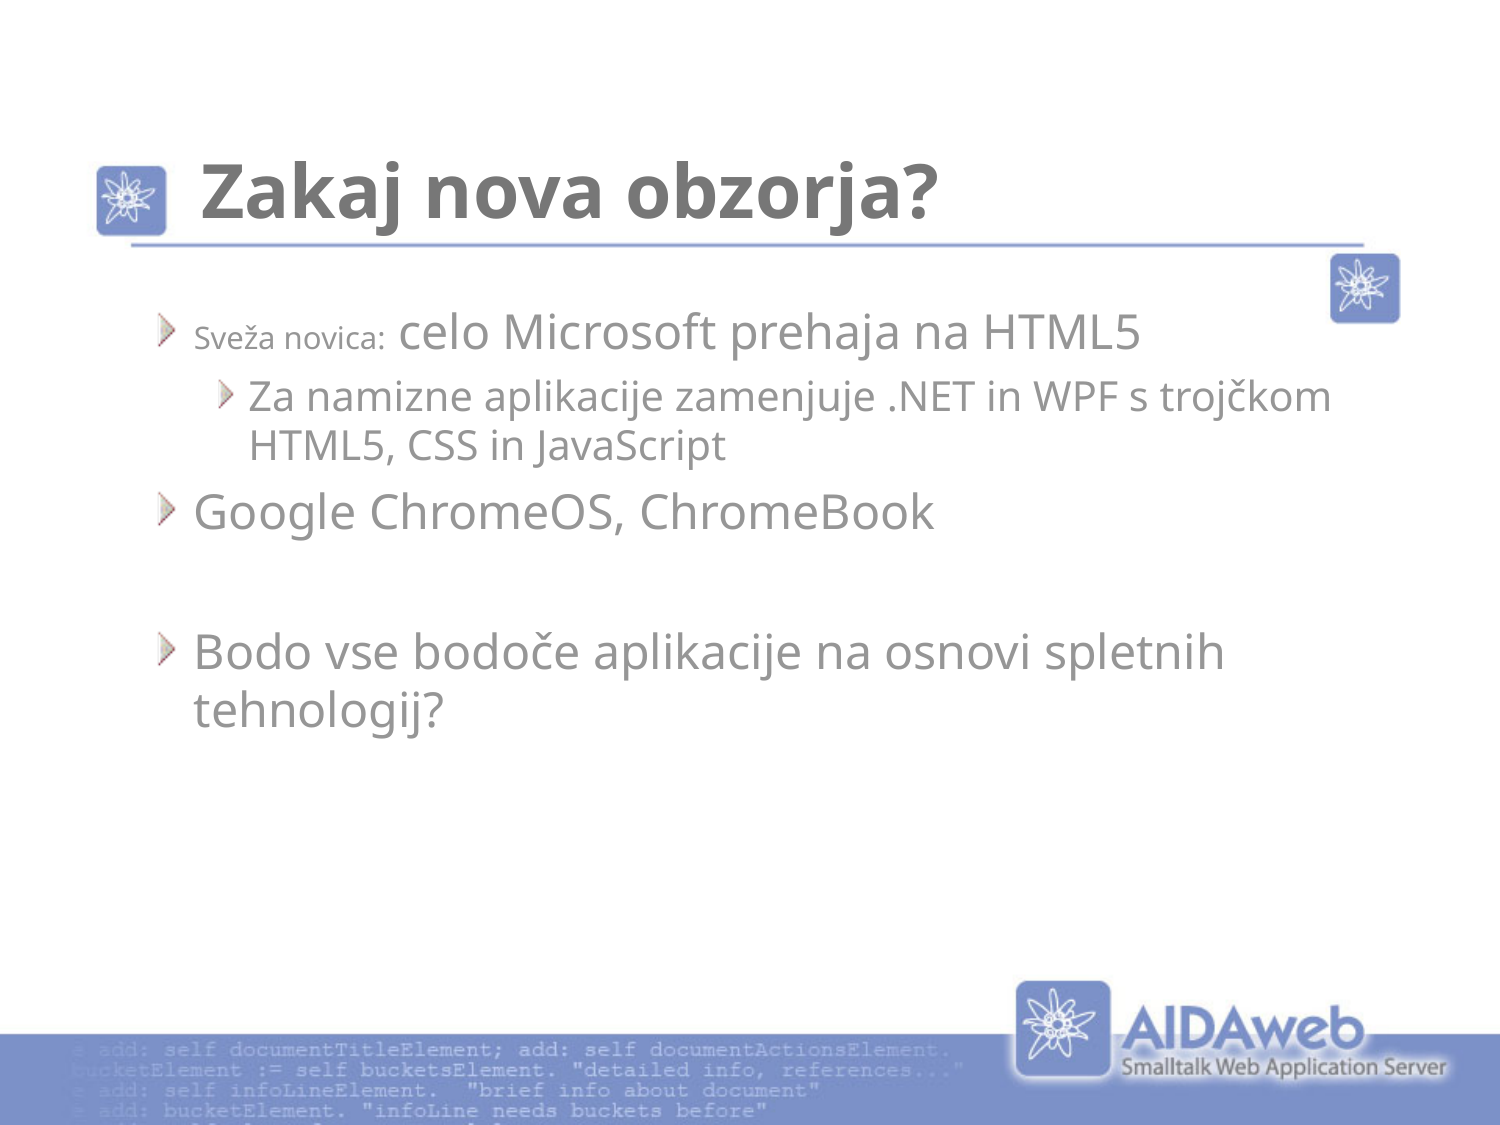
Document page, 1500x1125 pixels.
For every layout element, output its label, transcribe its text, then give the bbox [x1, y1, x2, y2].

title Zakaj nova obzorja? [181, 147, 1365, 244]
picture [0, 0, 1500, 1125]
list Sveža novica: celo Microsoft prehaja na HTML5 Za namizne aplikacije zamenjuje .NET in WPF s trojčkom HTML5, CSS in JavaScript Google ChromeOS, ChromeBook Bodo vse bodoče aplikacije na osnovi spletnih tehnologij? [147, 301, 1410, 739]
